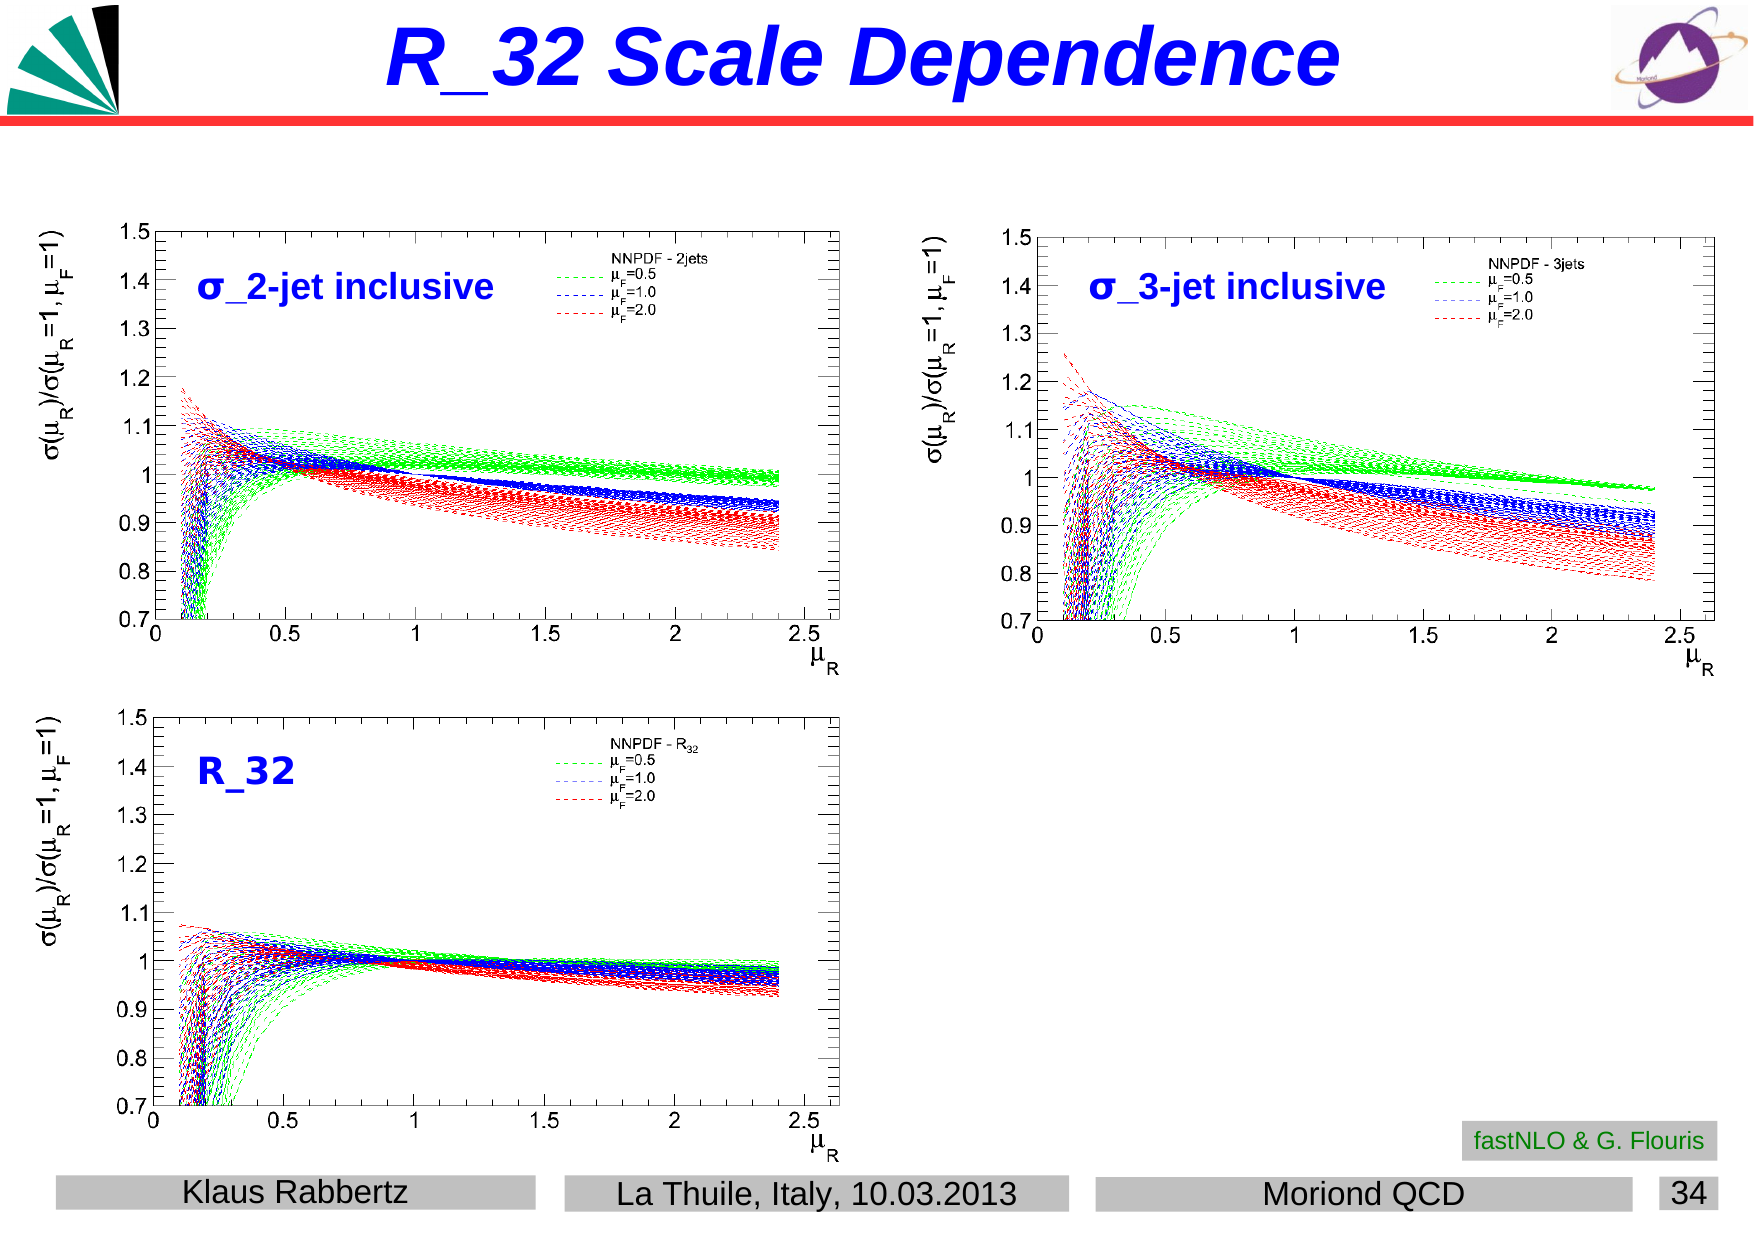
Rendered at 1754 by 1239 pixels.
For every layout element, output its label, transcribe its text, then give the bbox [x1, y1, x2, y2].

text_box fastNLO & G. Flouris [1462, 1120, 1718, 1161]
picture [7, 5, 119, 116]
text_box σ_3-jet inclusive [1076, 259, 1398, 315]
text_box σ_2-jet inclusive [184, 259, 506, 315]
picture [1611, 5, 1748, 110]
picture [22, 207, 855, 686]
picture [19, 693, 855, 1173]
title R_32 Scale Dependence [123, 0, 1606, 114]
text_box R_32 [184, 743, 309, 799]
picture [905, 213, 1730, 687]
